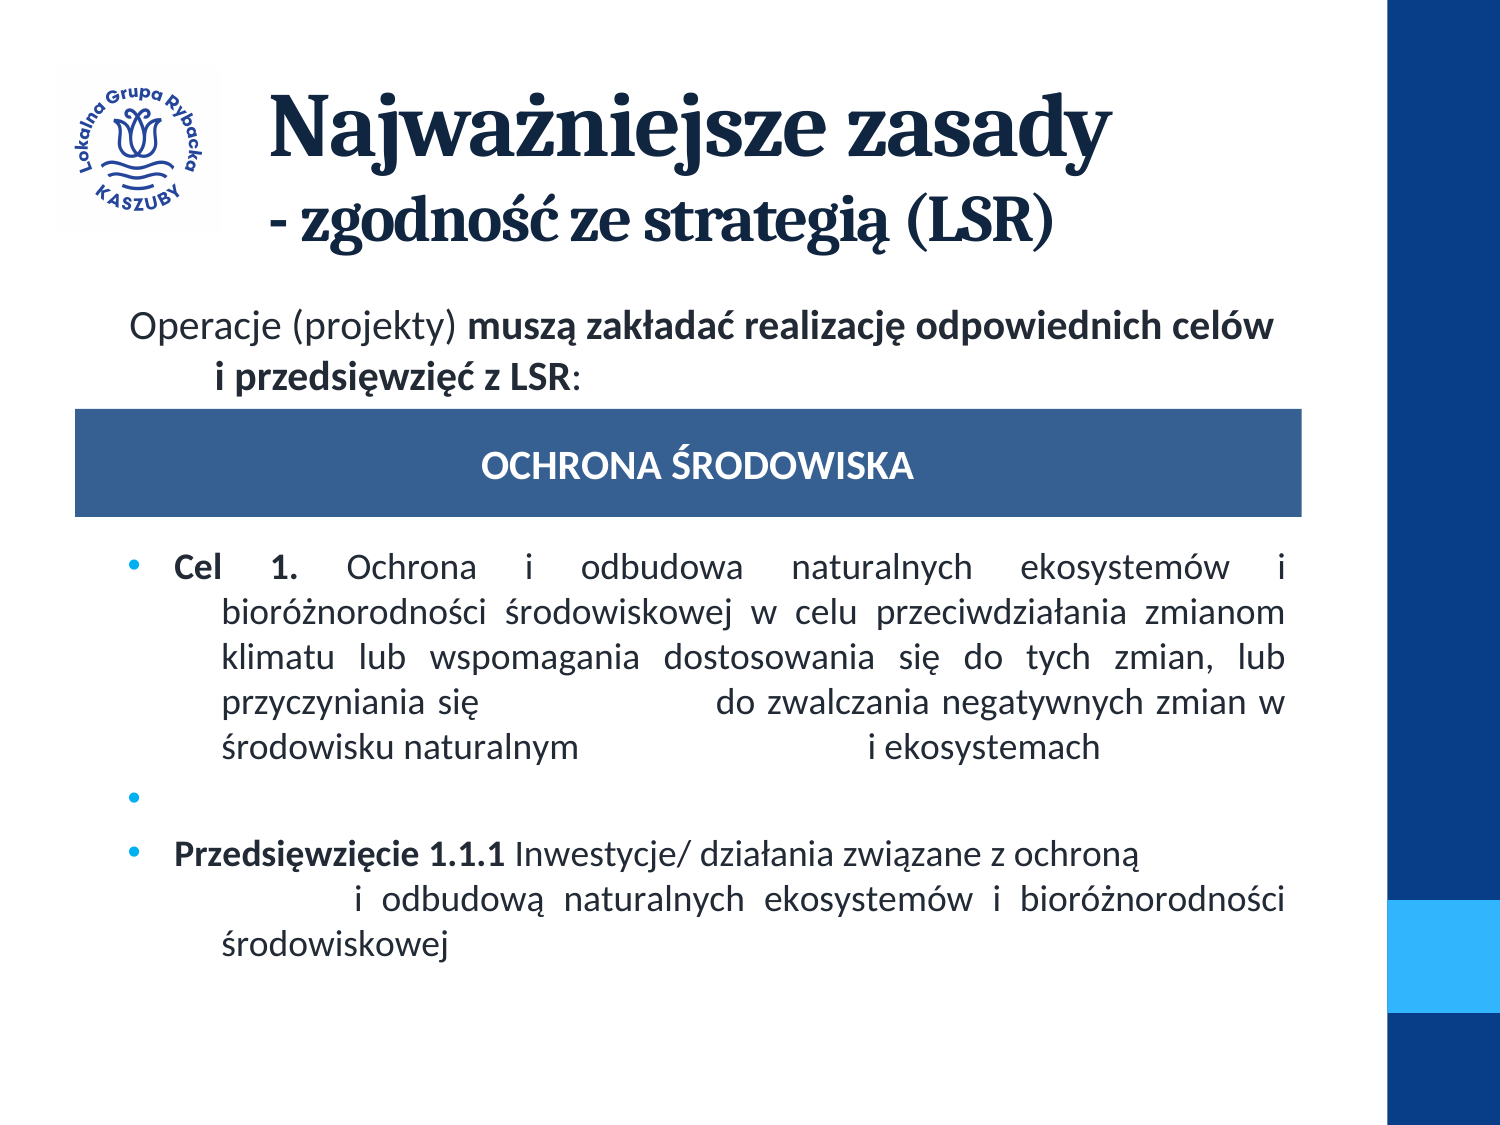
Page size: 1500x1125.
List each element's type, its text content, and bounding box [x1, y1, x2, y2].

title Najważniejsze zasady - zgodność ze strategią (LSR) [253, 30, 1326, 289]
text_box OCHRONA ŚRODOWISKA [75, 408, 1302, 517]
picture [55, 66, 221, 232]
list Operacje (projekty) muszą zakładać realizację odpowiednich celów i przedsięwzięć z LSR: [76, 290, 1302, 408]
text_box Cel 1. Ochrona i odbudowa naturalnych ekosystemów i bioróżnorodności środowiskowej w celu przeciwdziałania zmianom klimatu lub wspomagania dostosowania się do tych zmian, lub przyczyniania się do zwalczania negatywnych zmian w środowisku naturalnym i ekosystemach Przedsięwzięcie 1.1.1 Inwestycje/ działania związane z ochroną i odbudową naturalnych ekosystemów i bioróżnorodności środowiskowej [75, 534, 1302, 1037]
